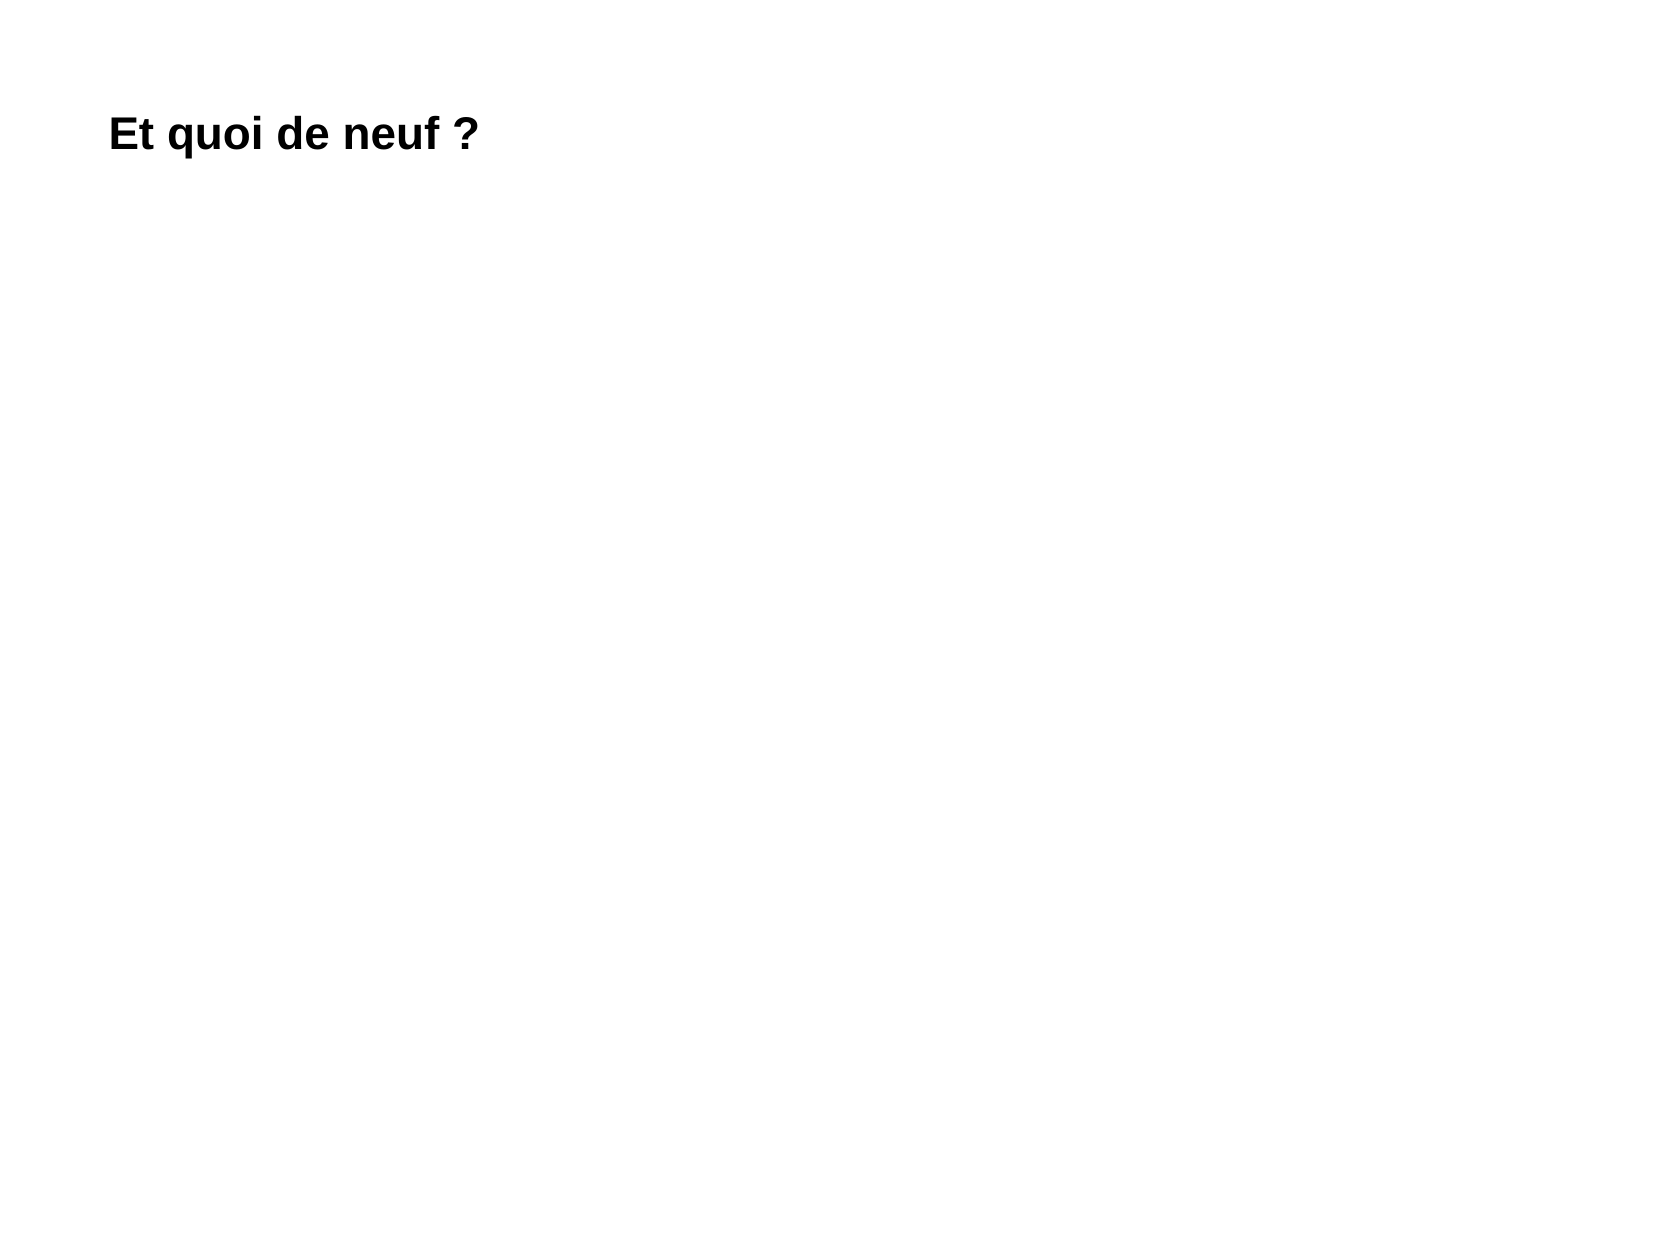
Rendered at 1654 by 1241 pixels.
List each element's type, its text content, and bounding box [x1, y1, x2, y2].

text_box Et quoi de neuf ? [93, 100, 1084, 167]
